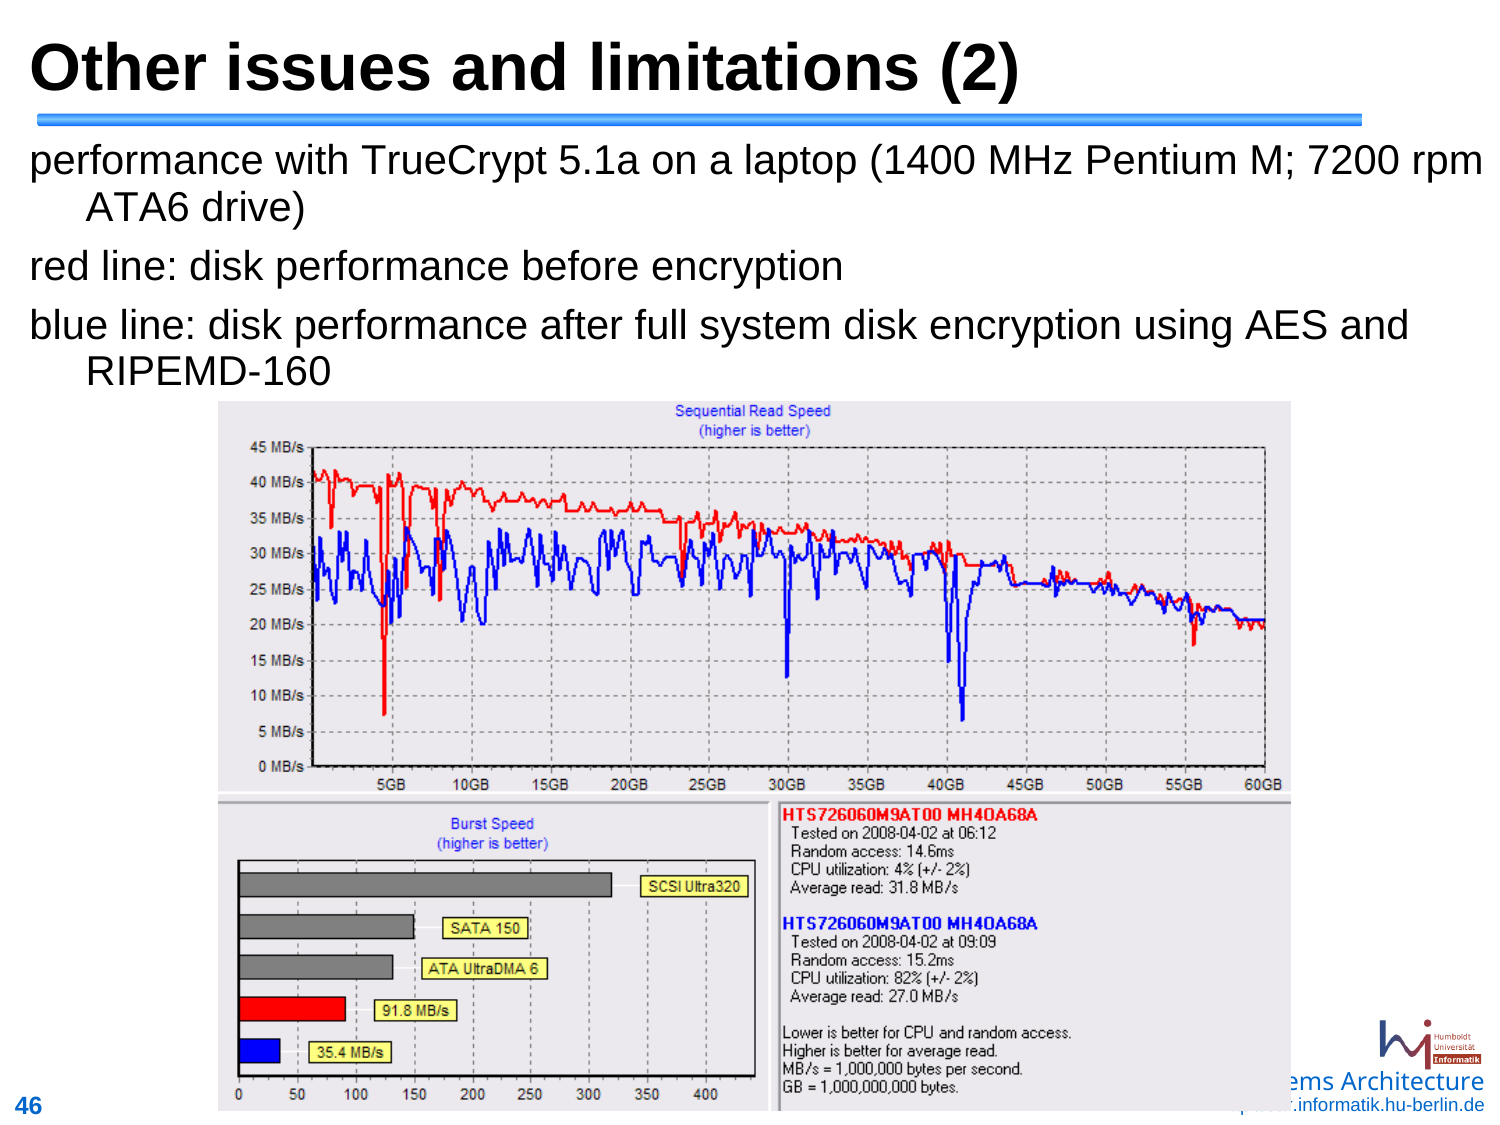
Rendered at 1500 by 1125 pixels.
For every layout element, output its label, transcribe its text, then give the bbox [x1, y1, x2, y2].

list performance with TrueCrypt 5.1a on a laptop (1400 MHz Pentium M; 7200 rpm ATA6 drive) red line: disk performance before encryption blue line: disk performance after full system disk encryption using AES and RIPEMD-160 [29, 137, 1500, 1044]
picture [1376, 1044, 1483, 1071]
picture [218, 401, 1291, 1111]
title Other issues and limitations (2) [29, 26, 1500, 108]
